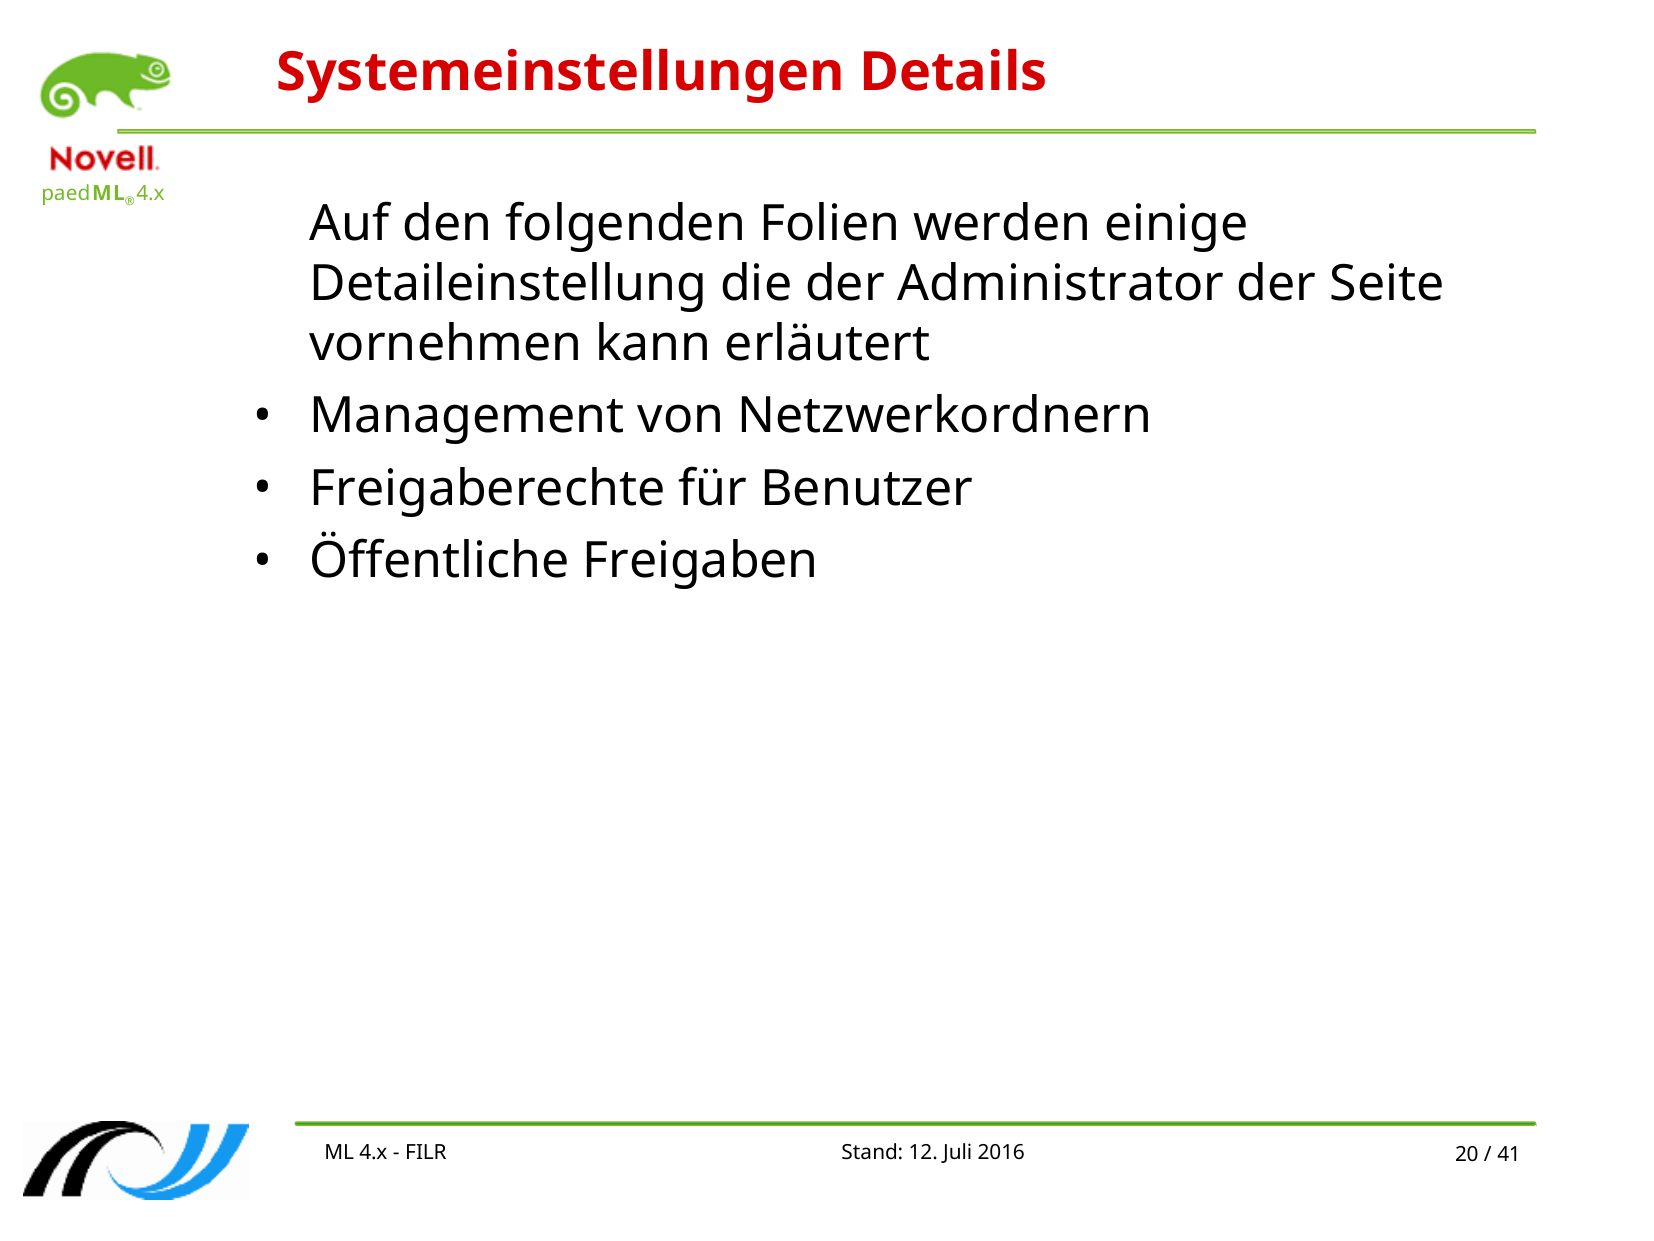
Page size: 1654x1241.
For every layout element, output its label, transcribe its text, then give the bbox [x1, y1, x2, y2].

list Auf den folgenden Folien werden einige Detaileinstellung die der Administrator der Seite vornehmen kann erläutert Management von Netzwerkordnern Freigaberechte für Benutzer Öffentliche Freigaben [253, 190, 1530, 1074]
picture [23, 1121, 249, 1200]
title Systemeinstellungen Details [256, 17, 1530, 121]
picture [26, 35, 184, 193]
